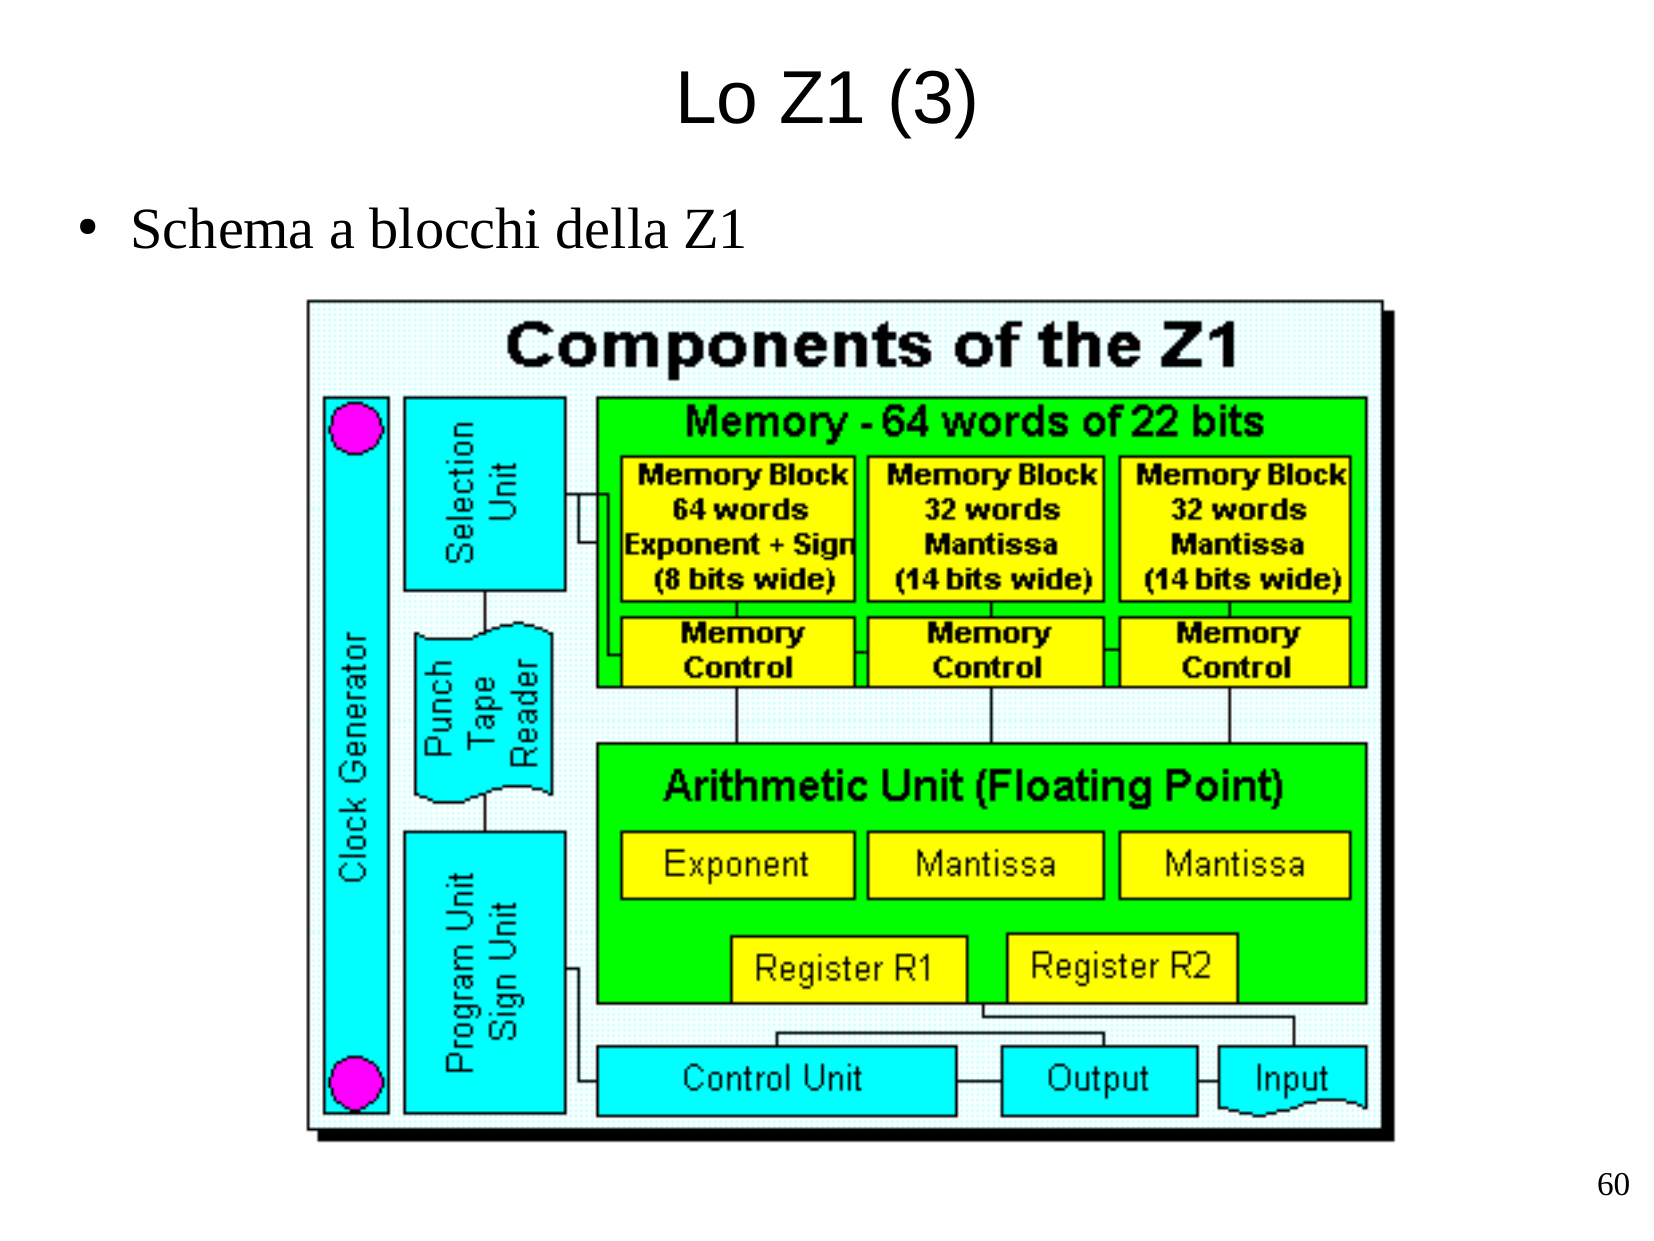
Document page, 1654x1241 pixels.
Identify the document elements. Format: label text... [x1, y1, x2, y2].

picture [305, 298, 1398, 1145]
title Lo Z1 (3) [37, 30, 1617, 166]
list Schema a blocchi della Z1 [42, 196, 1612, 1187]
